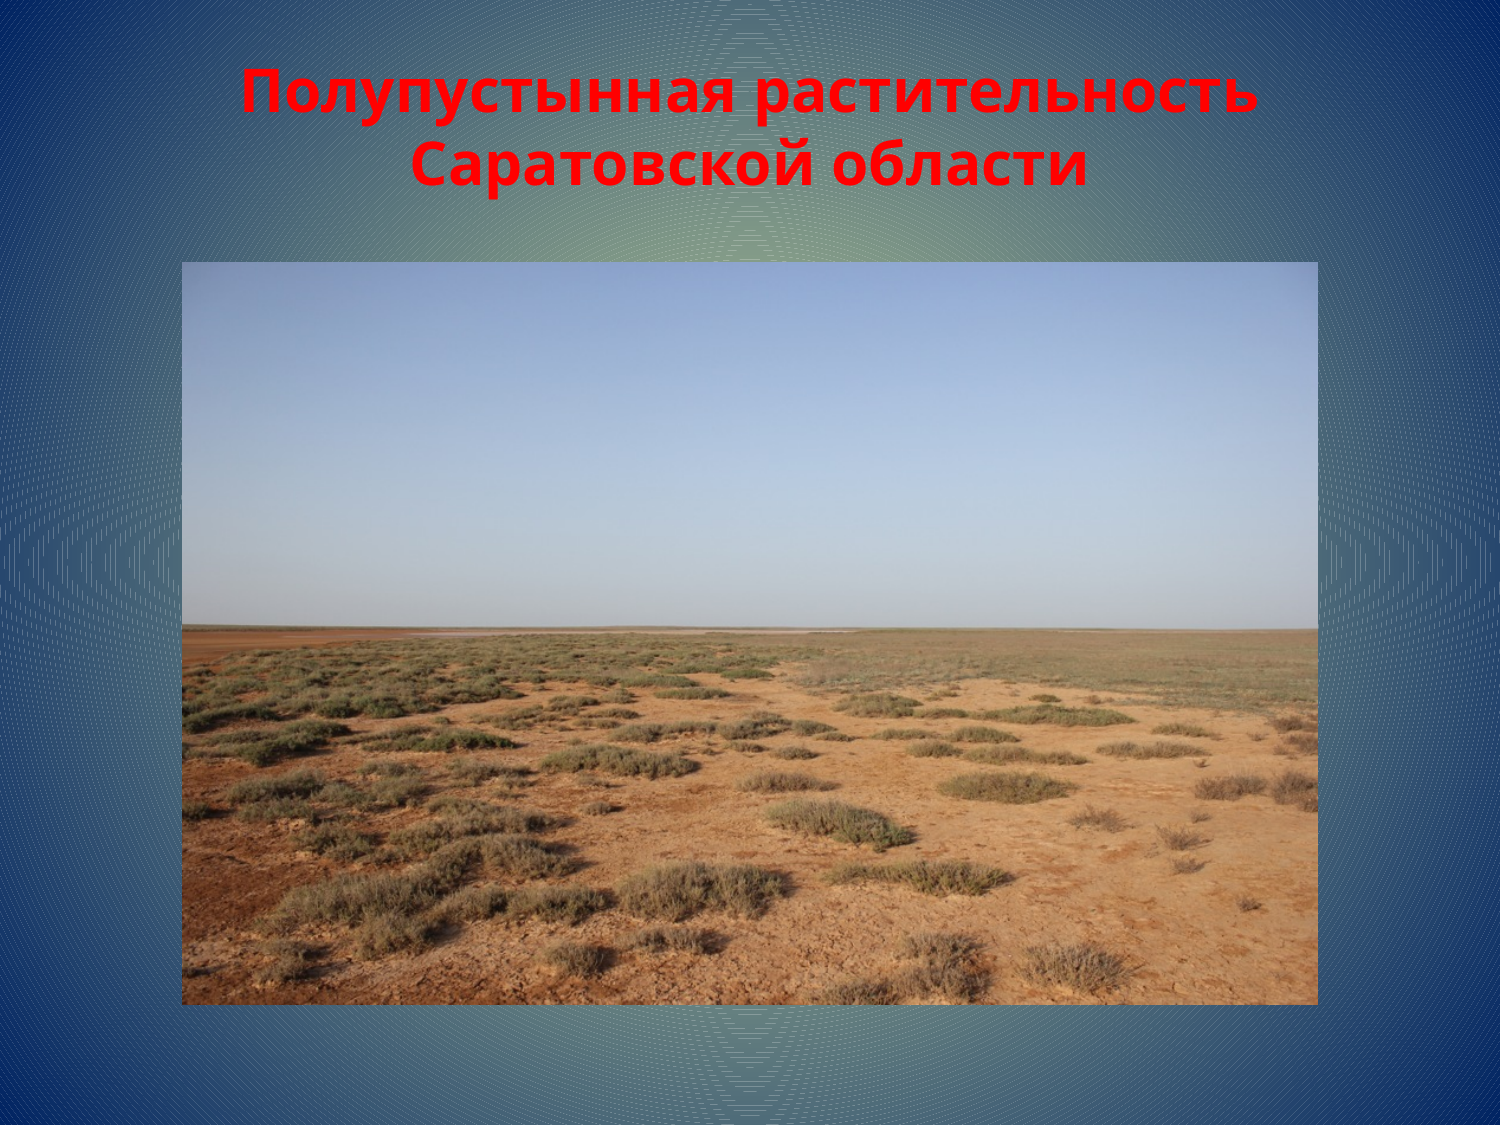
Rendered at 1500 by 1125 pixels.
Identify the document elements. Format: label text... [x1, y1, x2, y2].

picture [182, 262, 1318, 1005]
title Полупустынная растительность Саратовской области [75, 45, 1426, 233]
